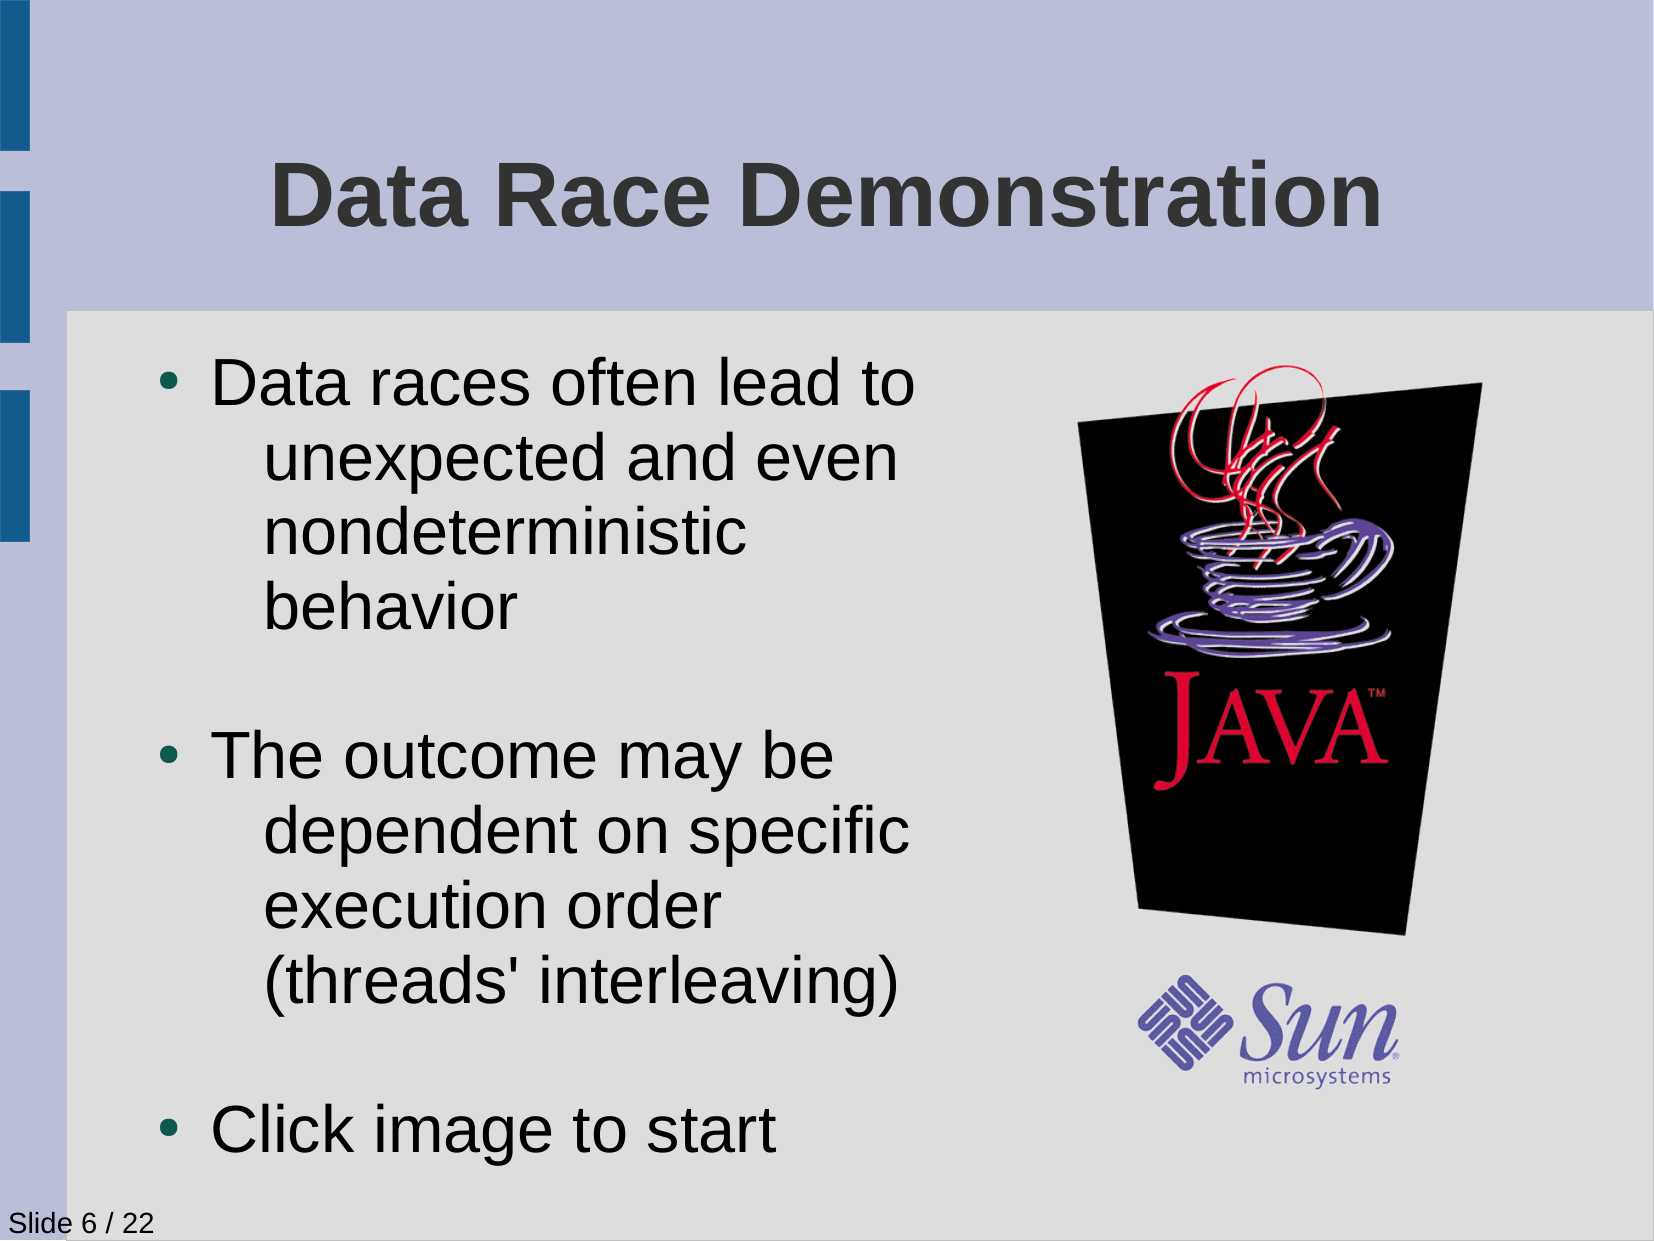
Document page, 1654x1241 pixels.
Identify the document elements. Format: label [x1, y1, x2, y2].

picture [1038, 335, 1524, 1117]
